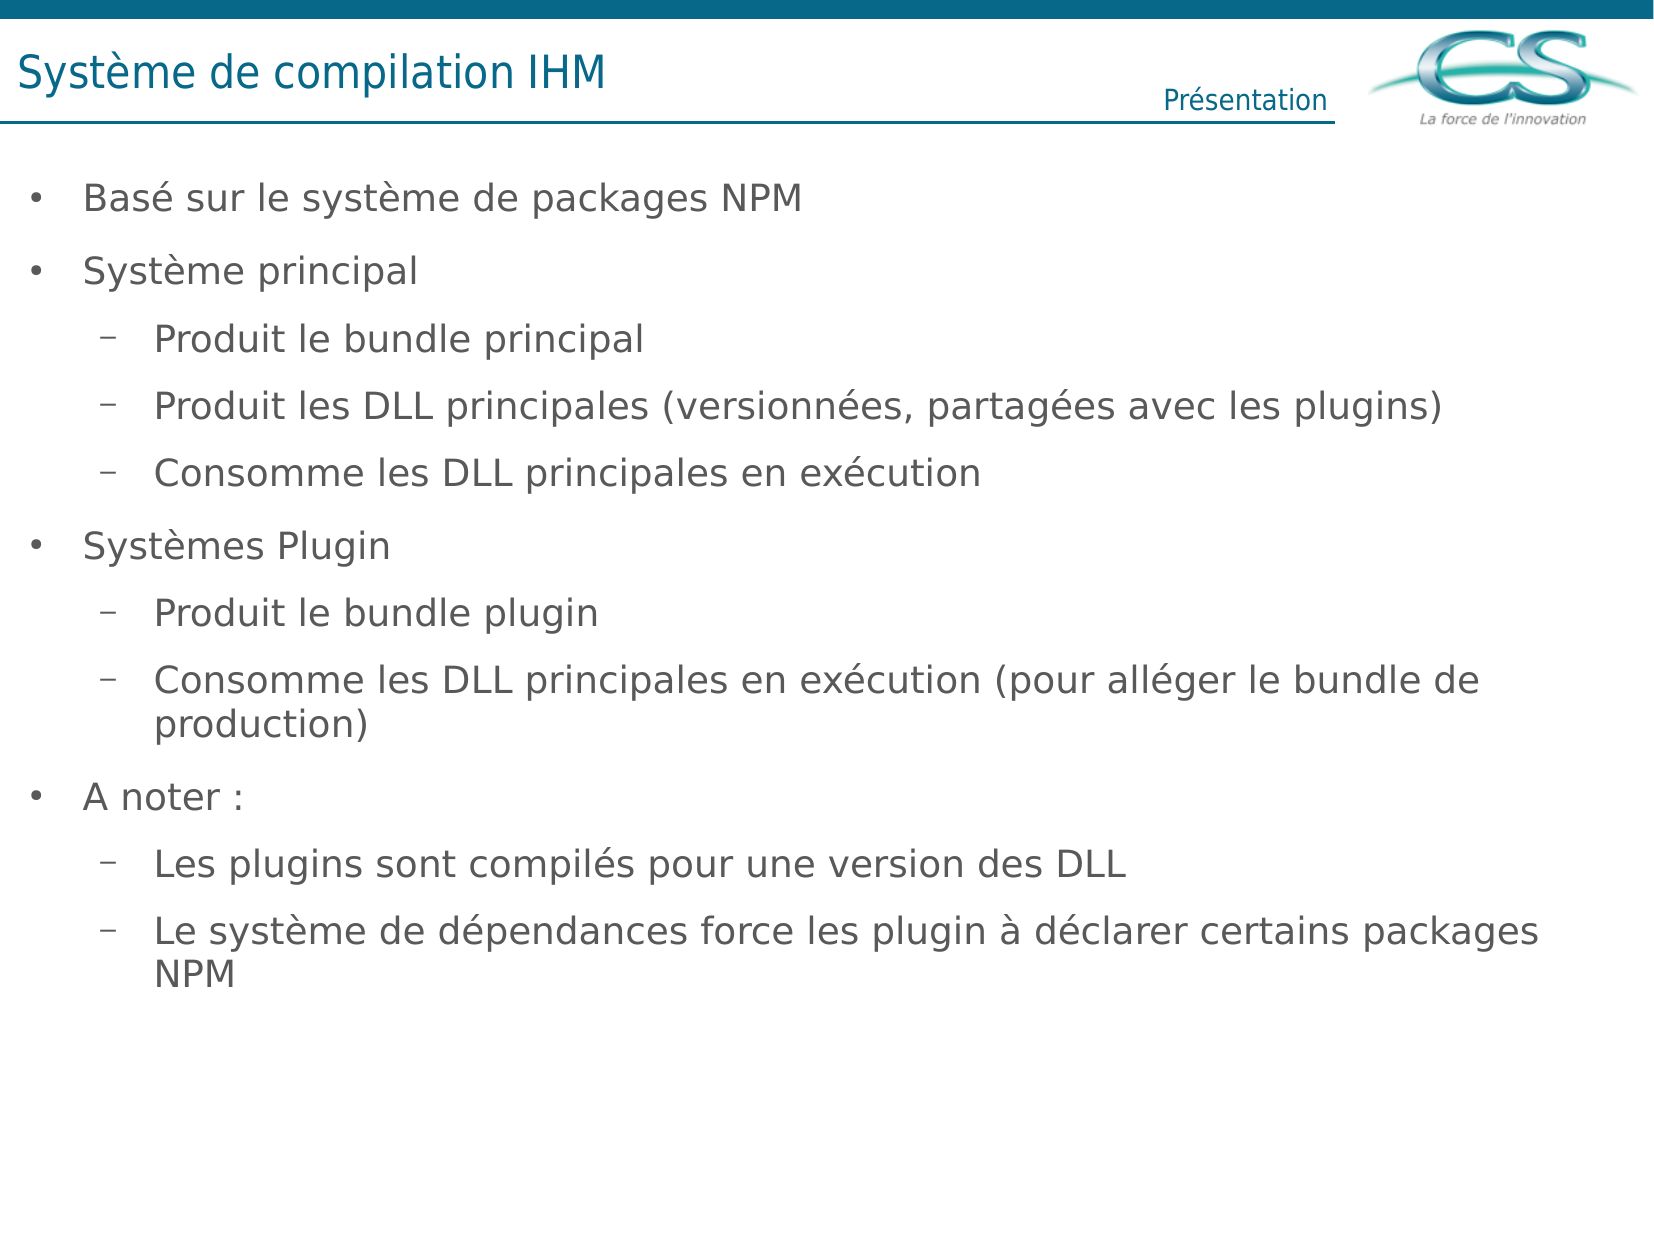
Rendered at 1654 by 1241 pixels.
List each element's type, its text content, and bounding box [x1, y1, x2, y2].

list Basé sur le système de packages NPM Système principal Produit le bundle principal Produit les DLL principales (versionnées, partagées avec les plugins) Consomme les DLL principales en exécution Systèmes Plugin Produit le bundle plugin Consomme les DLL principales en exécution (pour alléger le bundle de production) A noter : Les plugins sont compilés pour une version des DLL Le système de dépendances force les plugin à déclarer certains packages NPM [11, 177, 1625, 1217]
text_box Présentation [1151, 70, 1347, 129]
picture [1368, 28, 1642, 128]
title Système de compilation IHM [17, 46, 1368, 106]
